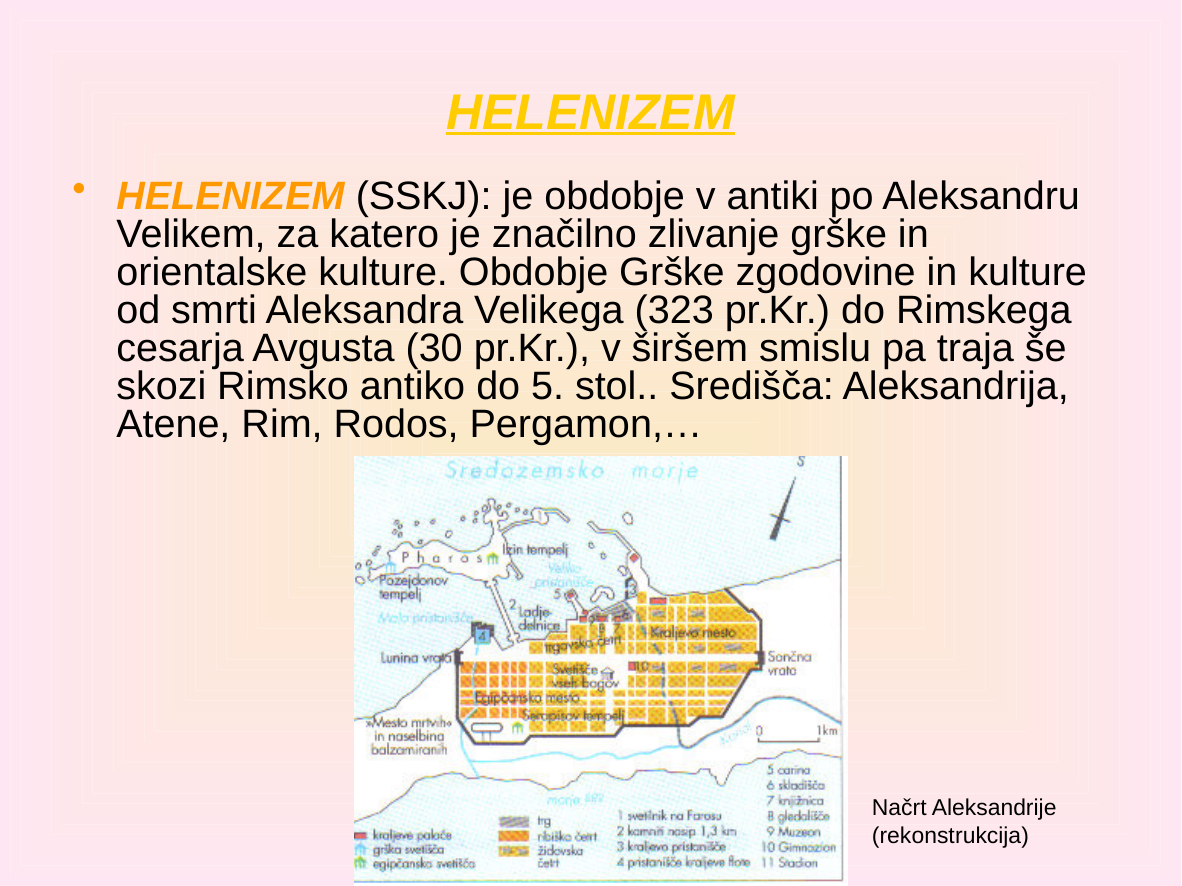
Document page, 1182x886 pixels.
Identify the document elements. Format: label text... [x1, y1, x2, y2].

list HELENIZEM (SSKJ): je obdobje v antiki po Aleksandru Velikem, za katero je značilno zlivanje grške in orientalske kulture. Obdobje Grške zgodovine in kulture od smrti Aleksandra Velikega (323 pr.Kr.) do Rimskega cesarja Avgusta (30 pr.Kr.), v širšem smislu pa traja še skozi Rimsko antiko do 5. stol.. Središča: Aleksandrija, Atene, Rim, Rodos, Pergamon,… [60, 173, 1141, 462]
title HELENIZEM [59, 35, 1123, 184]
text_box Načrt Aleksandrije (rekonstrukcija) [860, 786, 1091, 854]
picture [354, 456, 848, 886]
